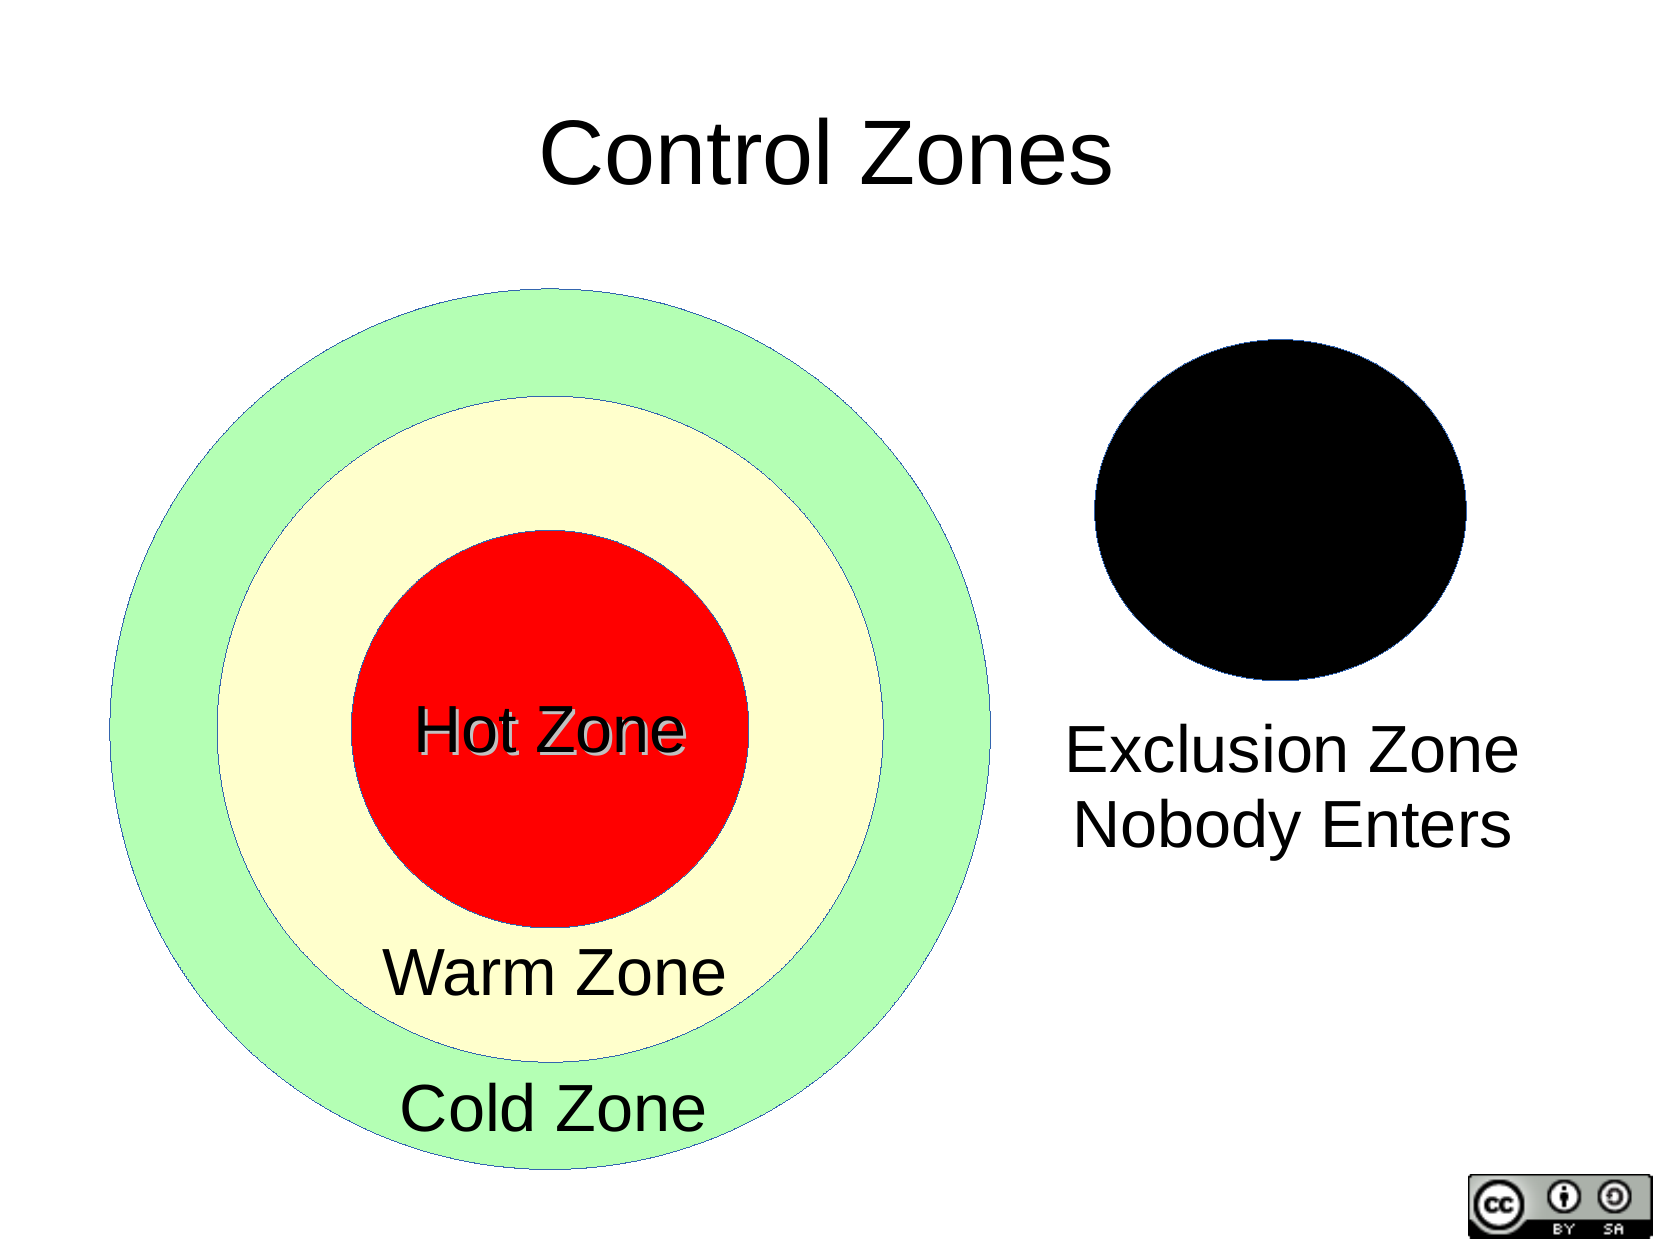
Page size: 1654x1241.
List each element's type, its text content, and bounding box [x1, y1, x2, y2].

text_box [1094, 339, 1467, 681]
title Control Zones [82, 49, 1571, 257]
picture [1468, 1174, 1653, 1239]
text_box [430, 1153, 670, 1170]
text_box [109, 288, 991, 1138]
text_box Hot Zone [351, 530, 749, 927]
text_box Cold Zone [385, 1063, 724, 1153]
text_box Exclusion Zone Nobody Enters [1050, 704, 1537, 869]
text_box Warm Zone [367, 927, 744, 1017]
